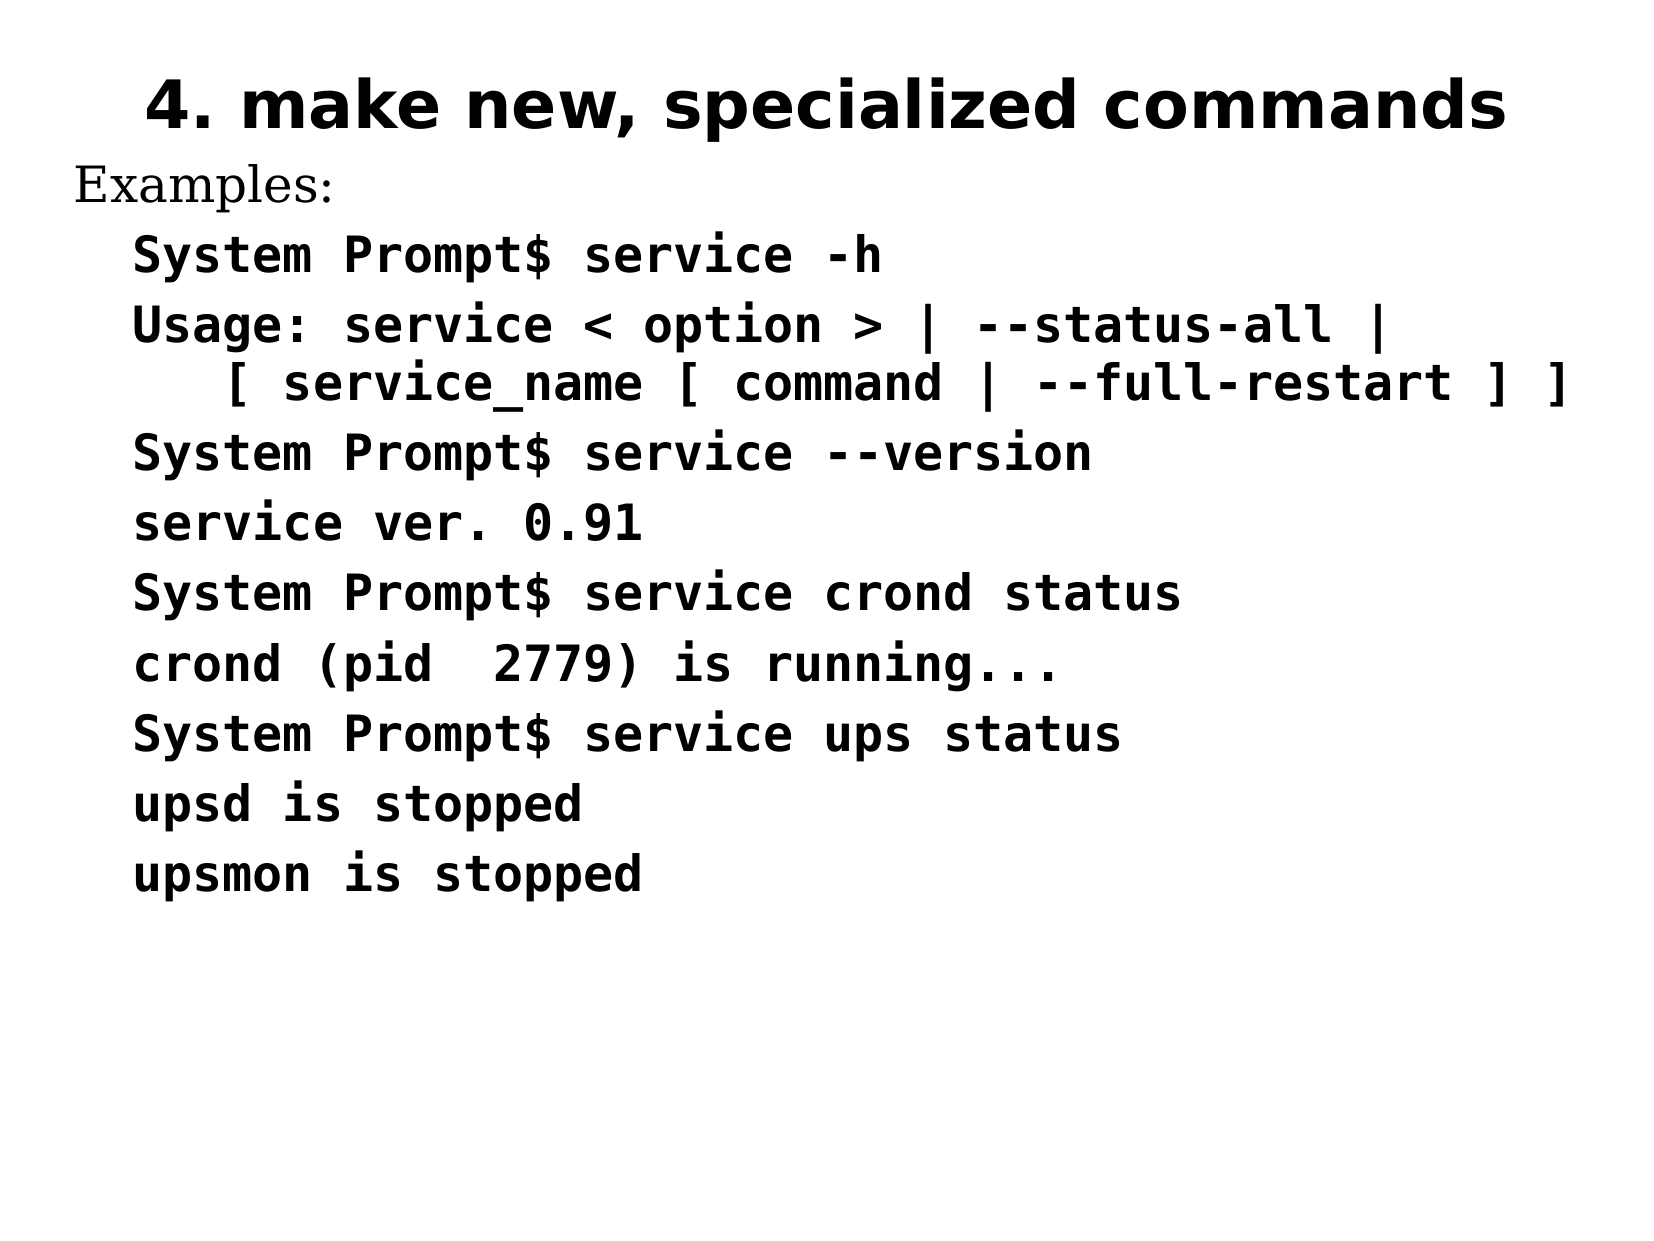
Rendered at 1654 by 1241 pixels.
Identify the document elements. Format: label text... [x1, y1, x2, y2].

text_box 4. make new, specialized commands Examples: System Prompt$ service -h Usage: service < option > | --status-all | [ service_name [ command | --full-restart ] ] System Prompt$ service --version service ver. 0.91 System Prompt$ service crond status crond (pid 2779) is running... System Prompt$ service ups status upsd is stopped upsmon is stopped [59, 59, 1595, 911]
